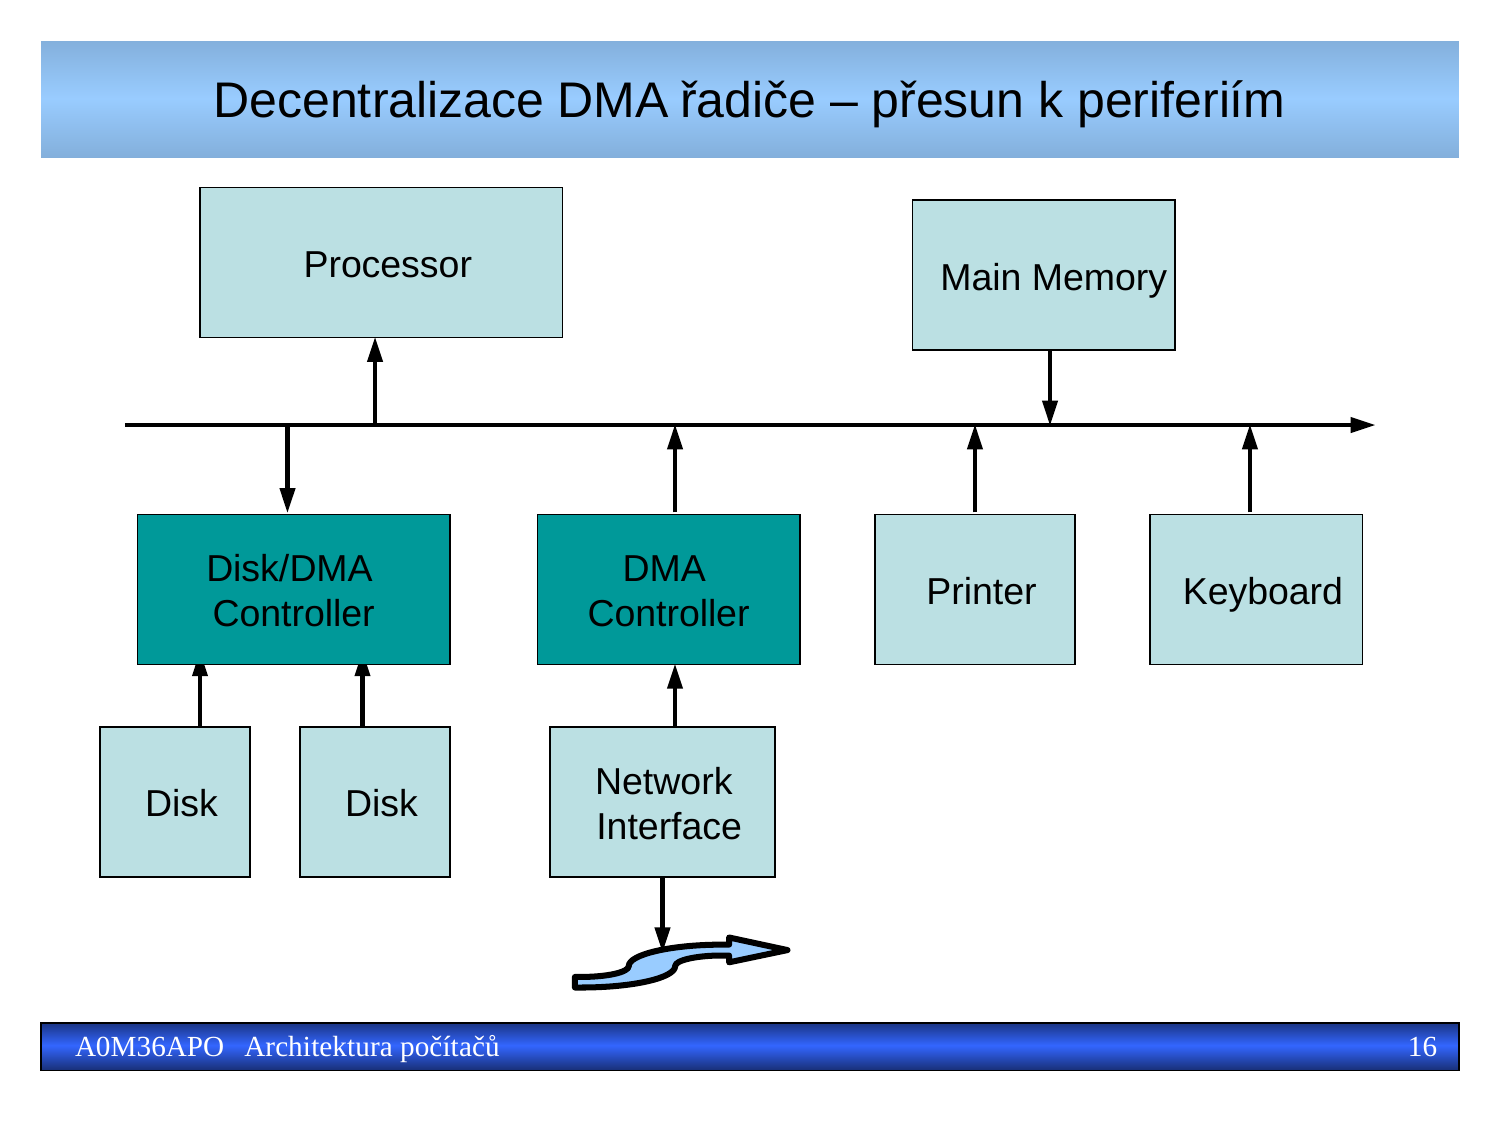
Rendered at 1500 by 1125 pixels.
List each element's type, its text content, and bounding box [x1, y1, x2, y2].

text_box Processor [199, 187, 563, 338]
text_box Disk [300, 726, 451, 877]
title Decentralizace DMA řadiče – přesun k periferiím [41, 41, 1459, 158]
text_box [574, 937, 788, 988]
text_box Network Interface [549, 726, 775, 877]
text_box Disk/DMA Controller [137, 514, 451, 665]
text_box Printer [874, 514, 1075, 665]
text_box DMA Controller [537, 514, 800, 665]
text_box Keyboard [1149, 514, 1363, 665]
text_box Main Memory [912, 200, 1175, 351]
text_box Disk [99, 726, 250, 877]
